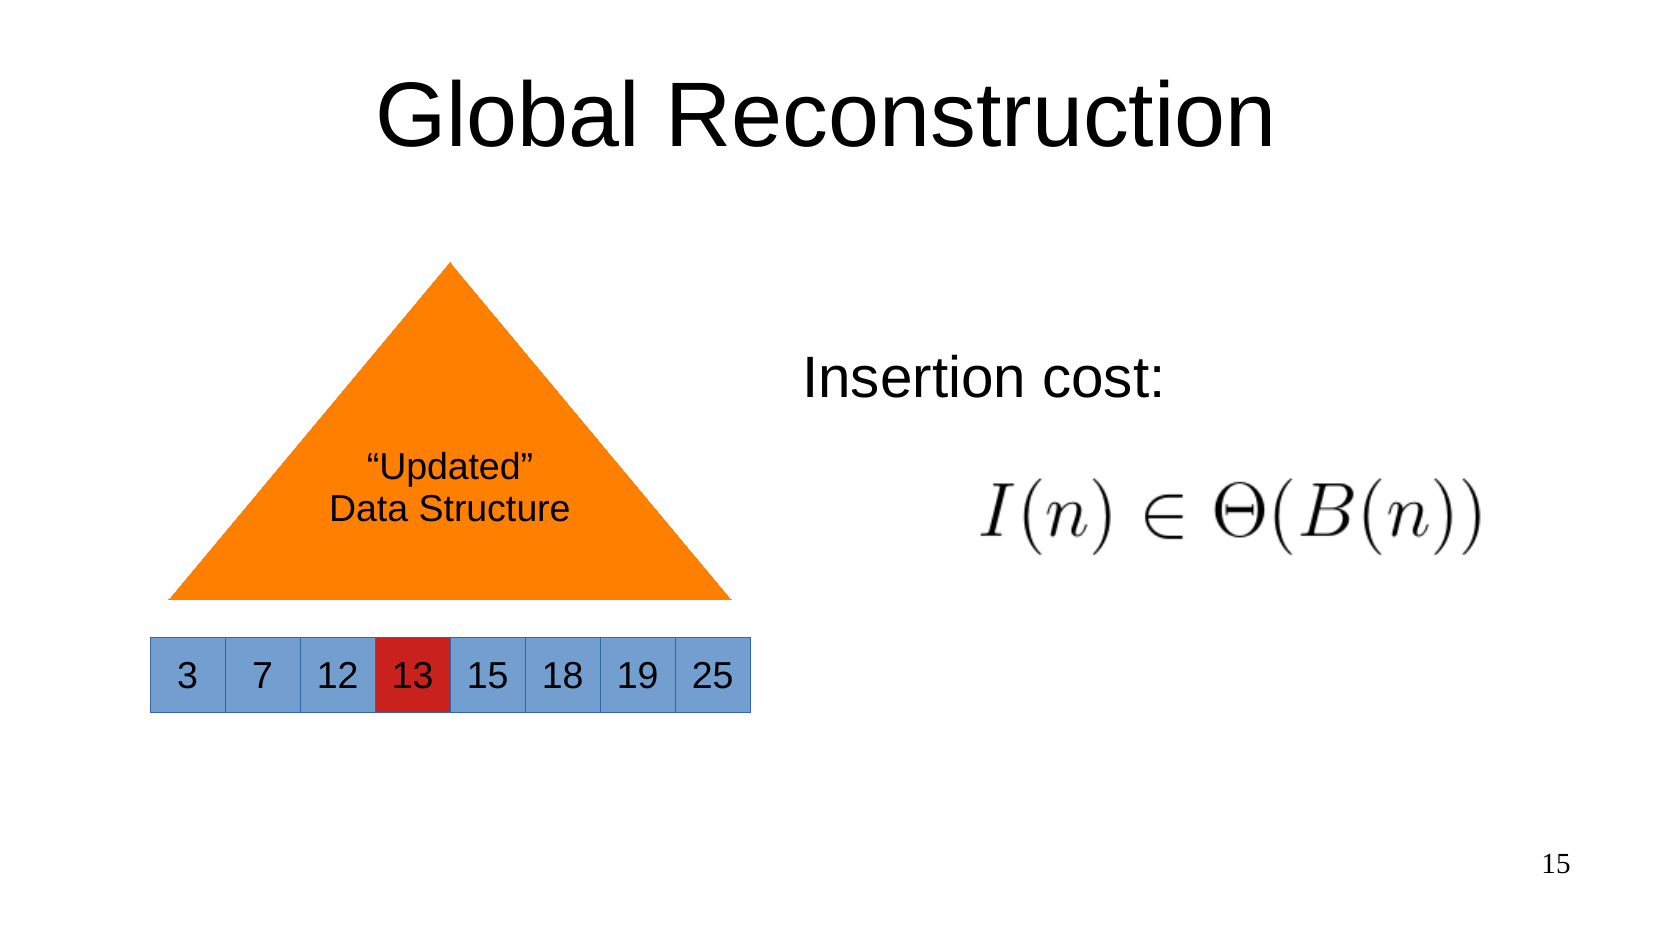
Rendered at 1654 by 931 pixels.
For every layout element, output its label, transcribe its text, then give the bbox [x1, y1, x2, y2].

text_box 7 [225, 637, 301, 713]
text_box 12 [301, 637, 375, 713]
text_box 18 [525, 637, 601, 713]
picture [970, 449, 1501, 582]
text_box “Updated” Data Structure [168, 262, 732, 600]
text_box 3 [150, 637, 225, 713]
text_box 13 [375, 637, 451, 713]
text_box 15 [451, 637, 525, 713]
text_box 19 [601, 637, 676, 713]
text_box 25 [676, 637, 751, 713]
title Global Reconstruction [82, 37, 1571, 193]
text_box Insertion cost: [787, 337, 1201, 418]
